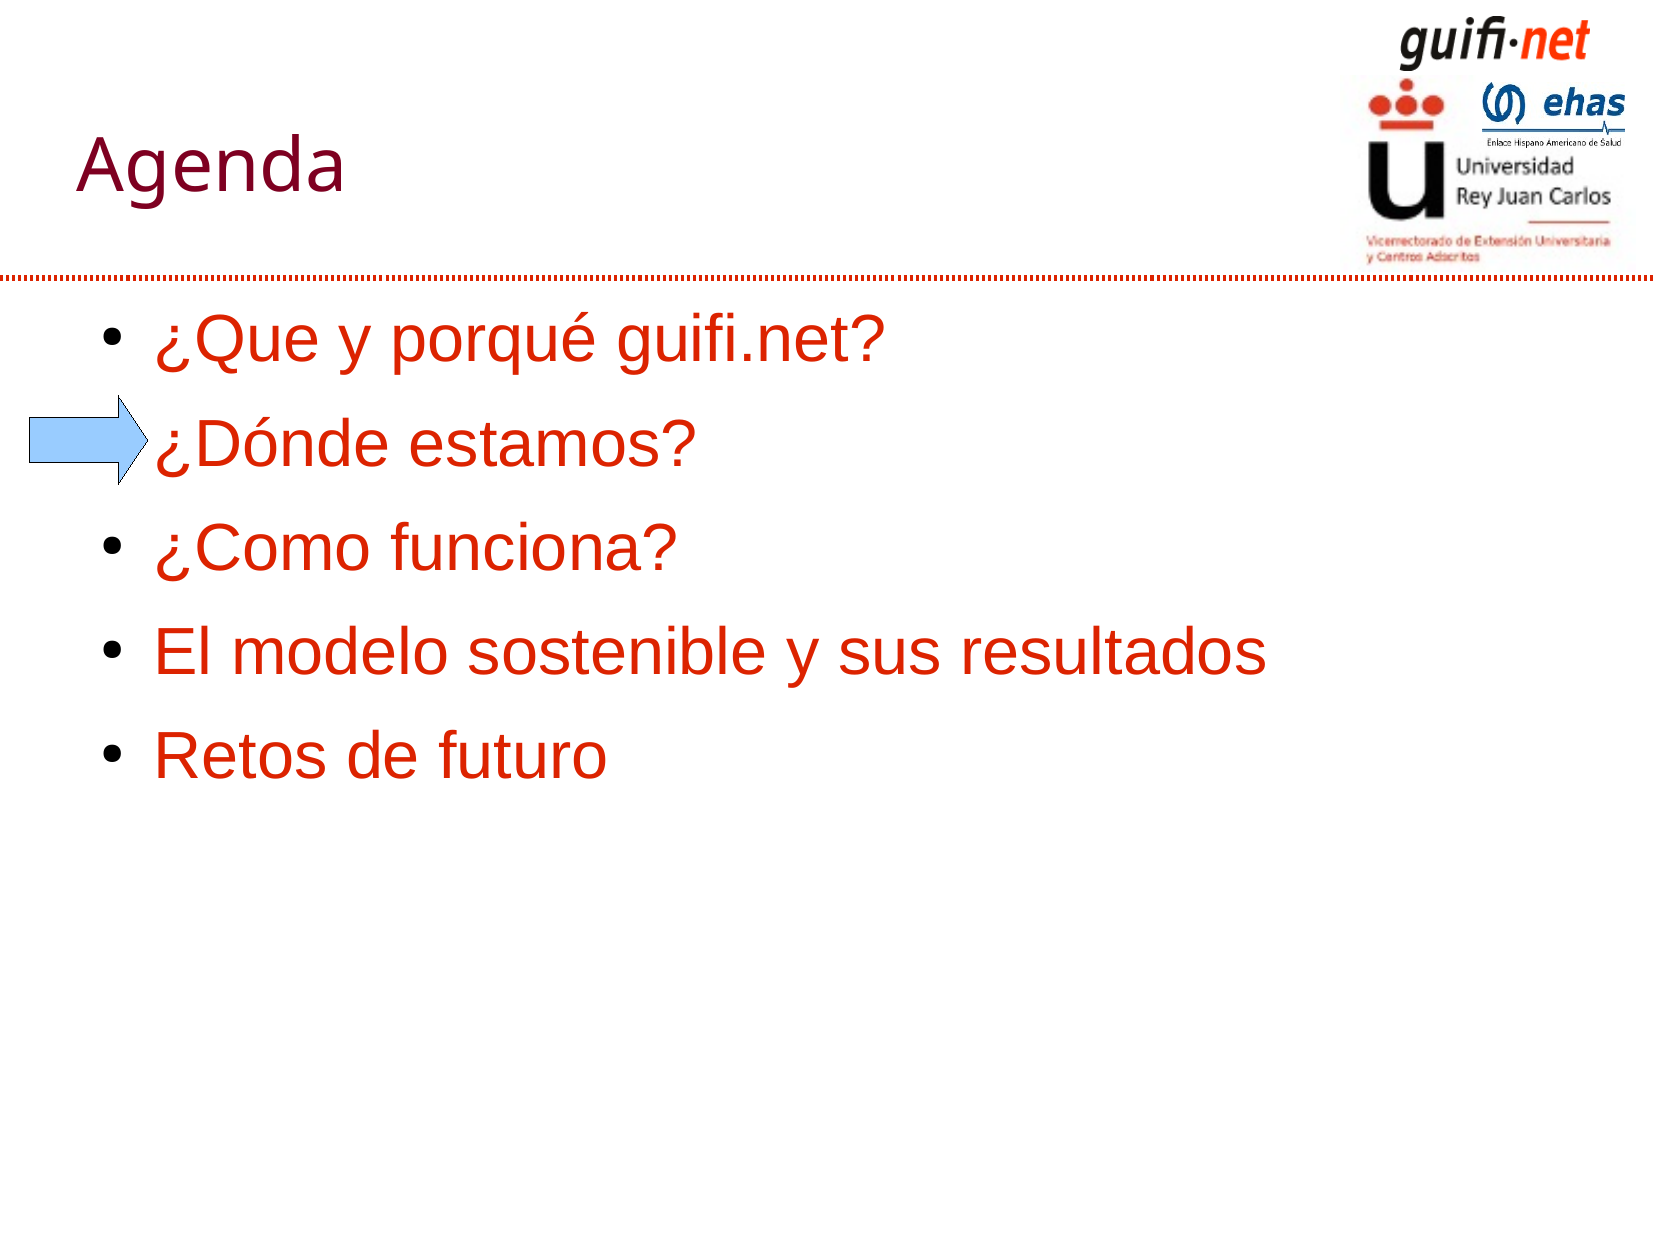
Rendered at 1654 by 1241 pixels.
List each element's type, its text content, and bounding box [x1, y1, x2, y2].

title Agenda [76, 66, 1093, 259]
picture [1340, 75, 1636, 272]
picture [1399, 16, 1590, 71]
text_box [29, 395, 148, 485]
list ¿Que y porqué guifi.net? ¿Dónde estamos? ¿Como funciona? El modelo sostenible y sus resultados Retos de futuro [82, 301, 1571, 1105]
